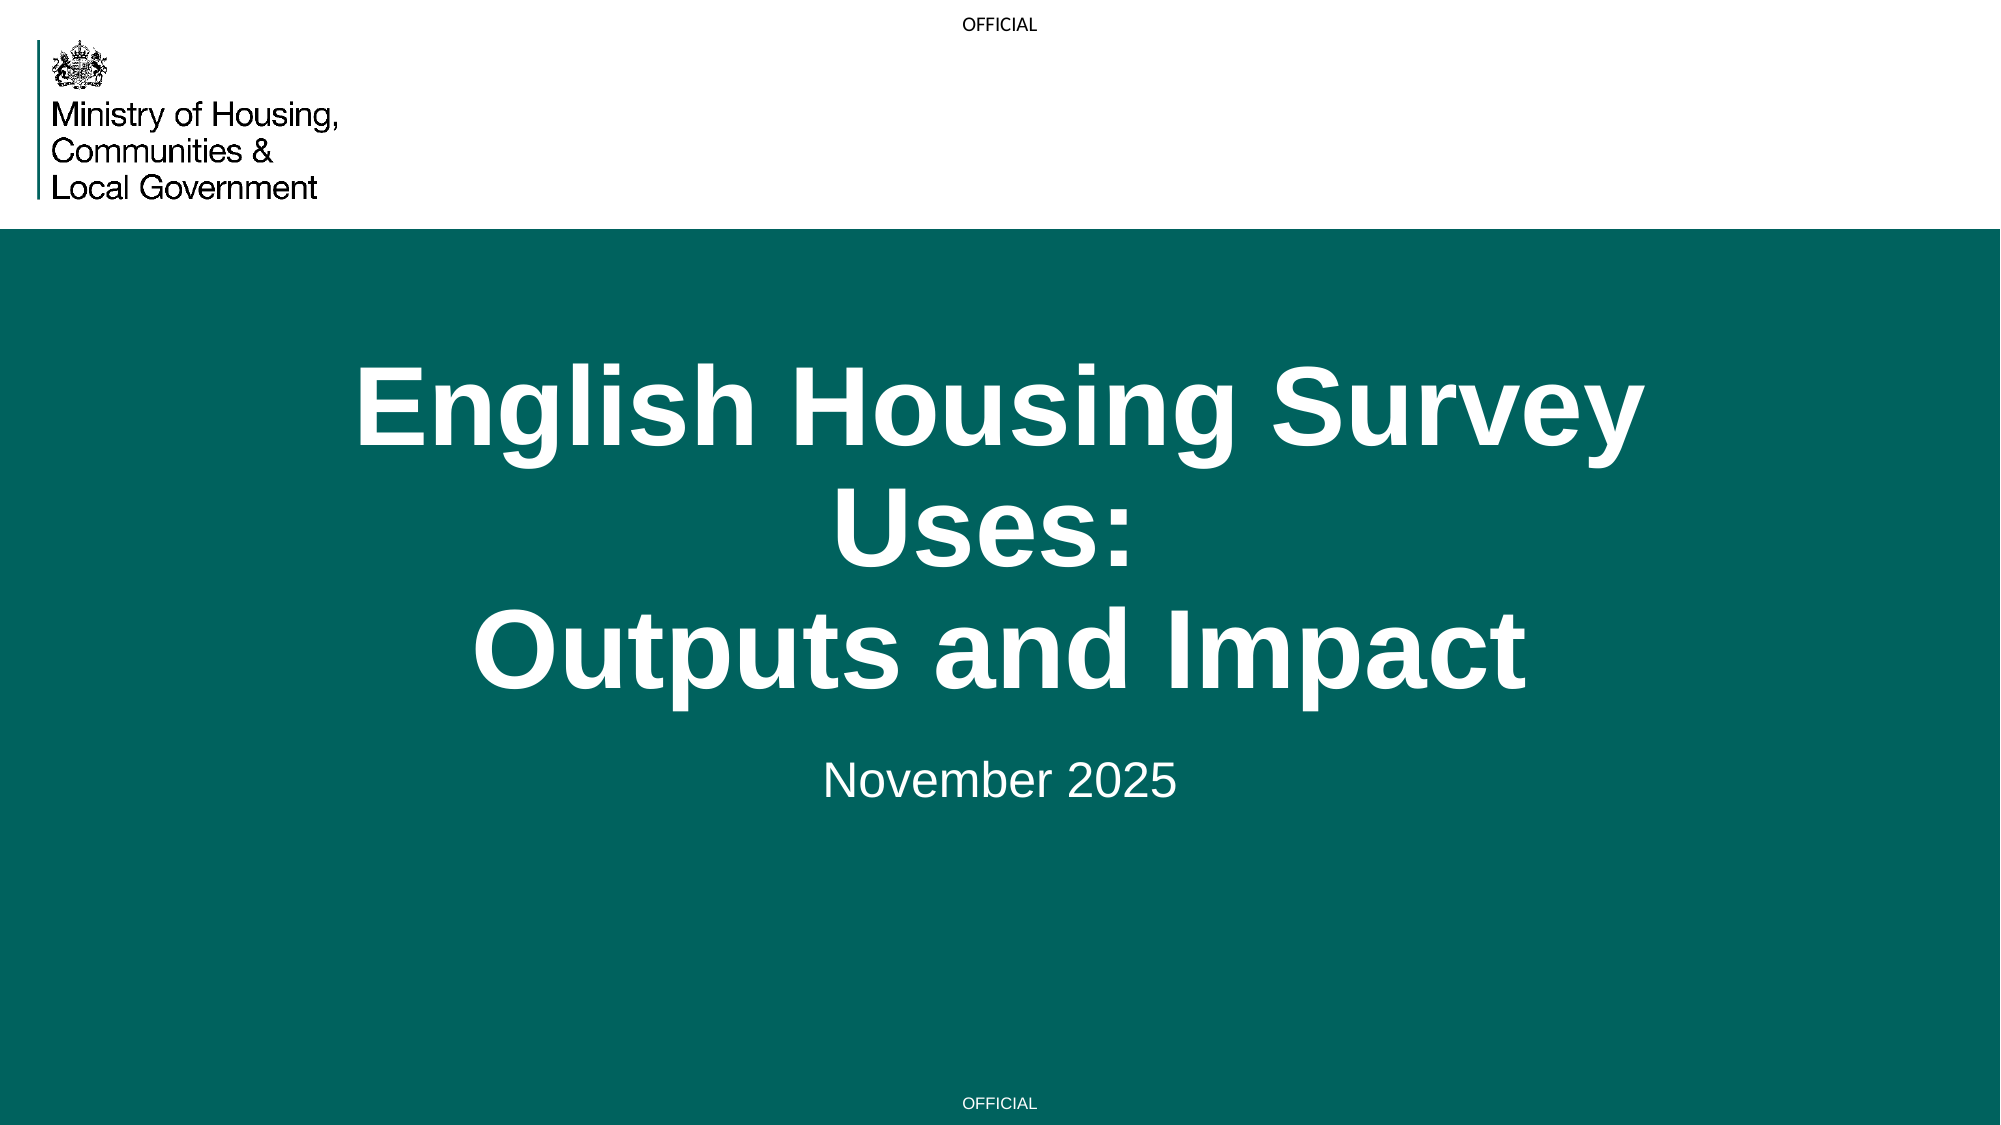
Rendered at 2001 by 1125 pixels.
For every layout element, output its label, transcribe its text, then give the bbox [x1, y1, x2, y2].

title English Housing Survey Uses: Outputs and Impact [348, 344, 1652, 713]
list November 2025 [348, 753, 1652, 809]
